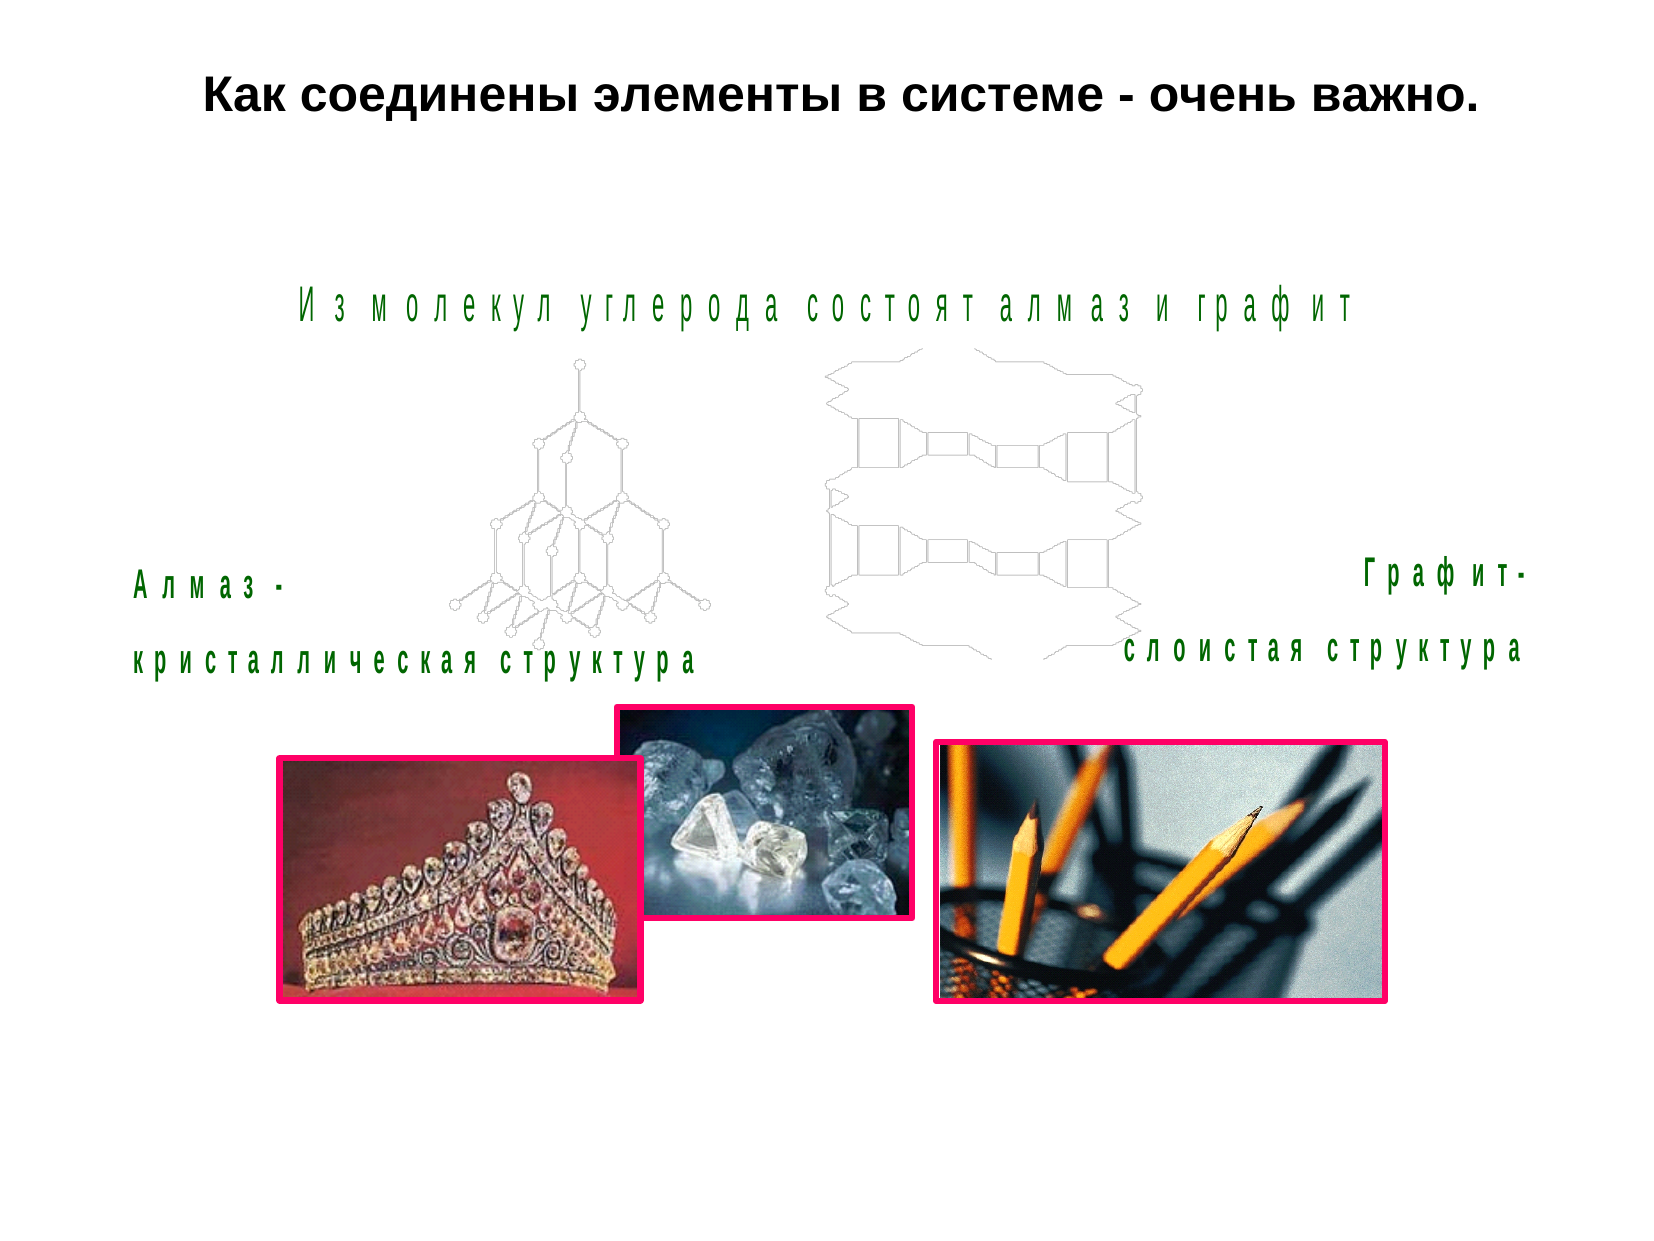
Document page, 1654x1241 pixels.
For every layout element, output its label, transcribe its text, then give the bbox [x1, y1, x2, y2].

text_box Как соединены элементы в системе - очень важно. [118, 59, 1565, 131]
picture [118, 265, 1550, 1005]
